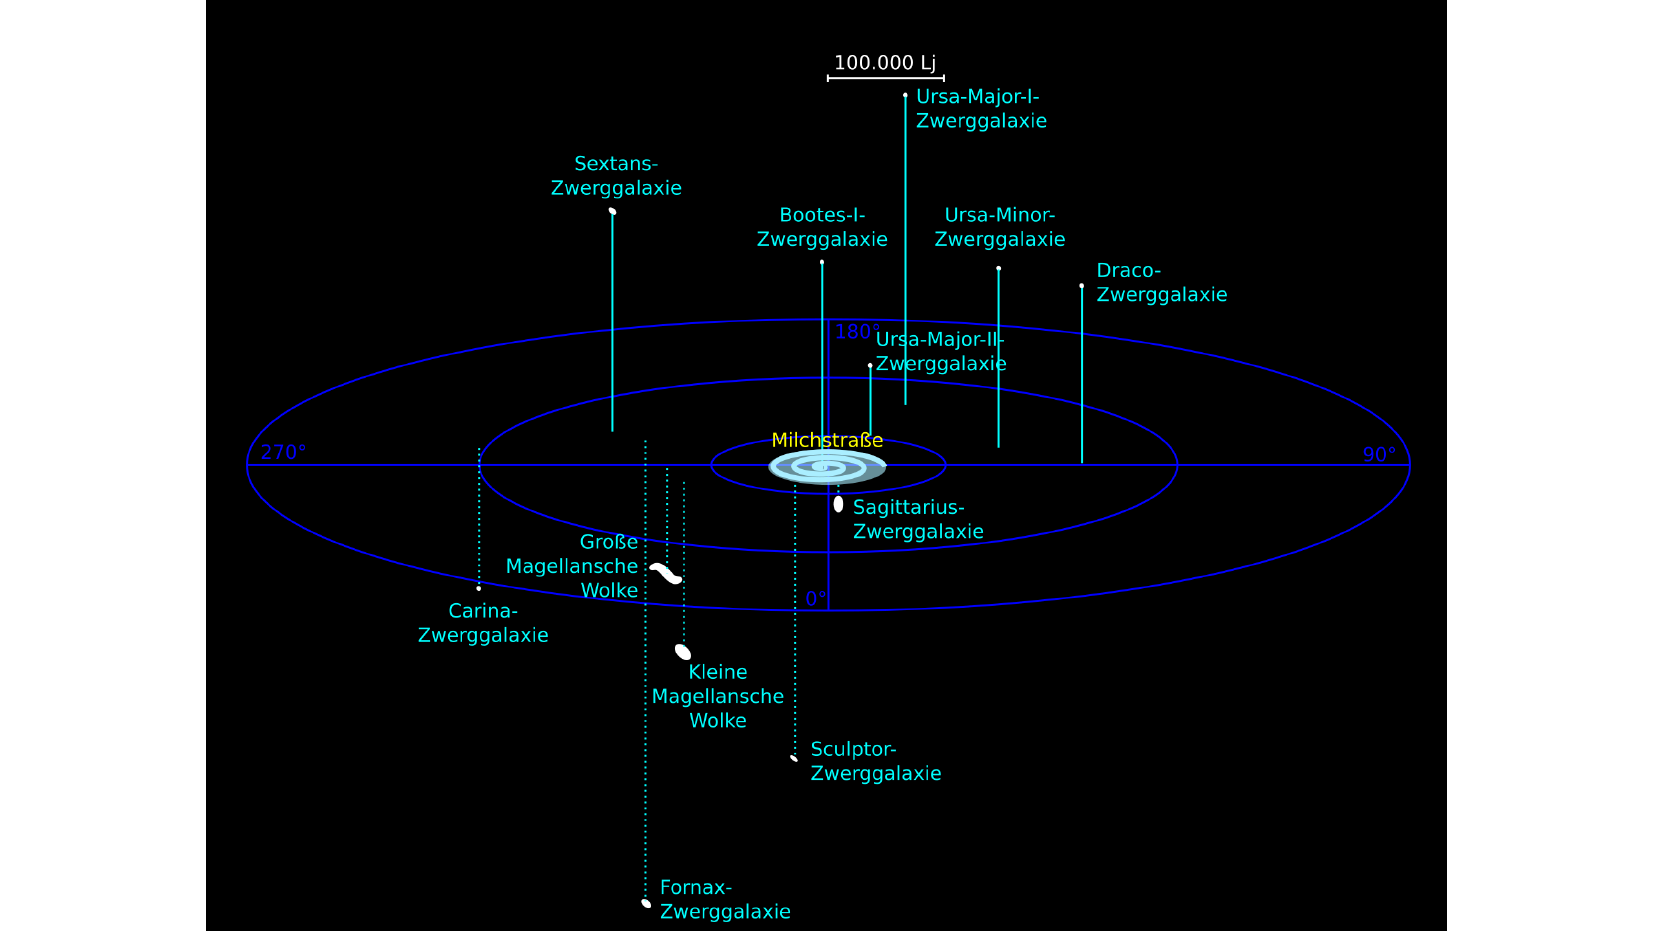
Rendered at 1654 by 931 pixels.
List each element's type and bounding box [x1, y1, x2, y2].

picture [206, 0, 1447, 931]
